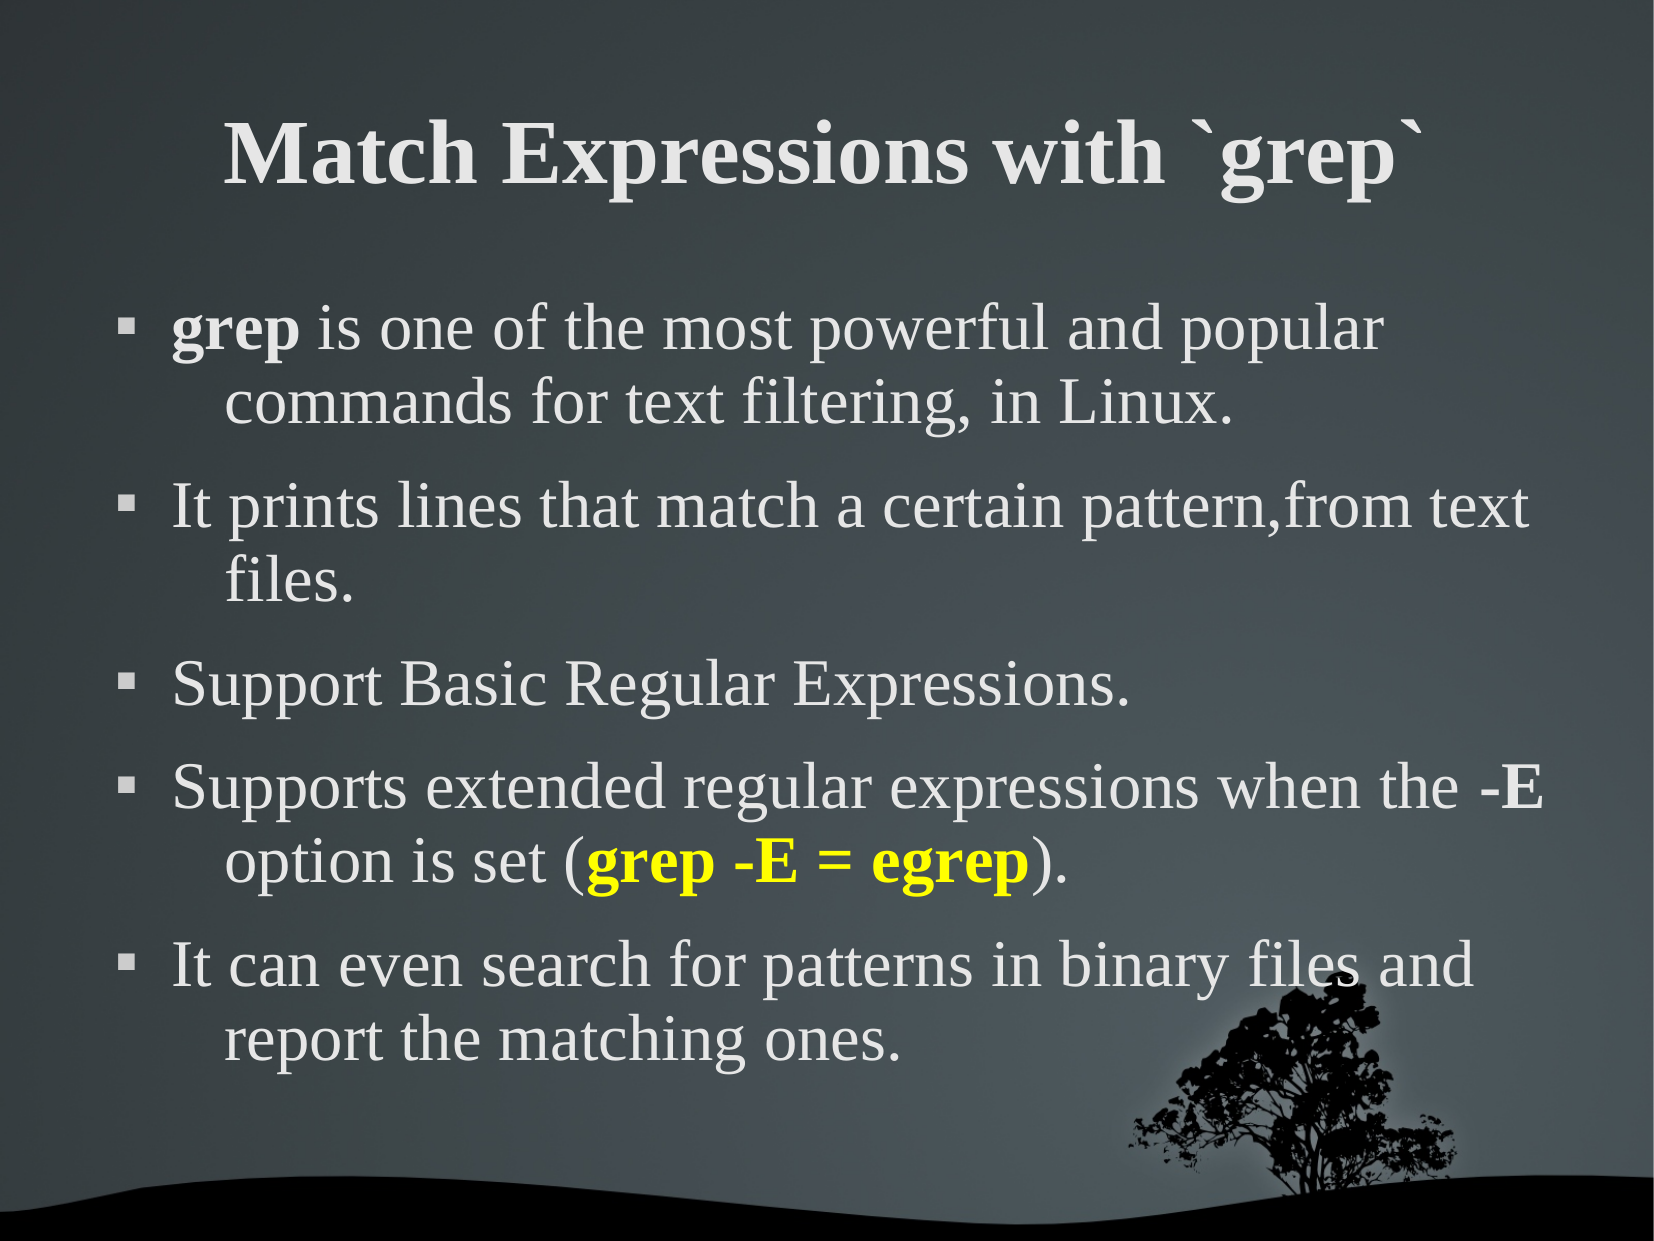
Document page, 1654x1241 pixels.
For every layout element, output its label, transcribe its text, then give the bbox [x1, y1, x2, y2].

title Match Expressions with `grep` [82, 33, 1571, 273]
picture [0, 0, 1654, 1241]
list grep is one of the most powerful and popular commands for text filtering, in Linux. It prints lines that match a certain pattern,from text files. Support Basic Regular Expressions. Supports extended regular expressions when the -E option is set (grep -E = egrep). It can even search for patterns in binary files and report the matching ones. [82, 290, 1571, 1223]
